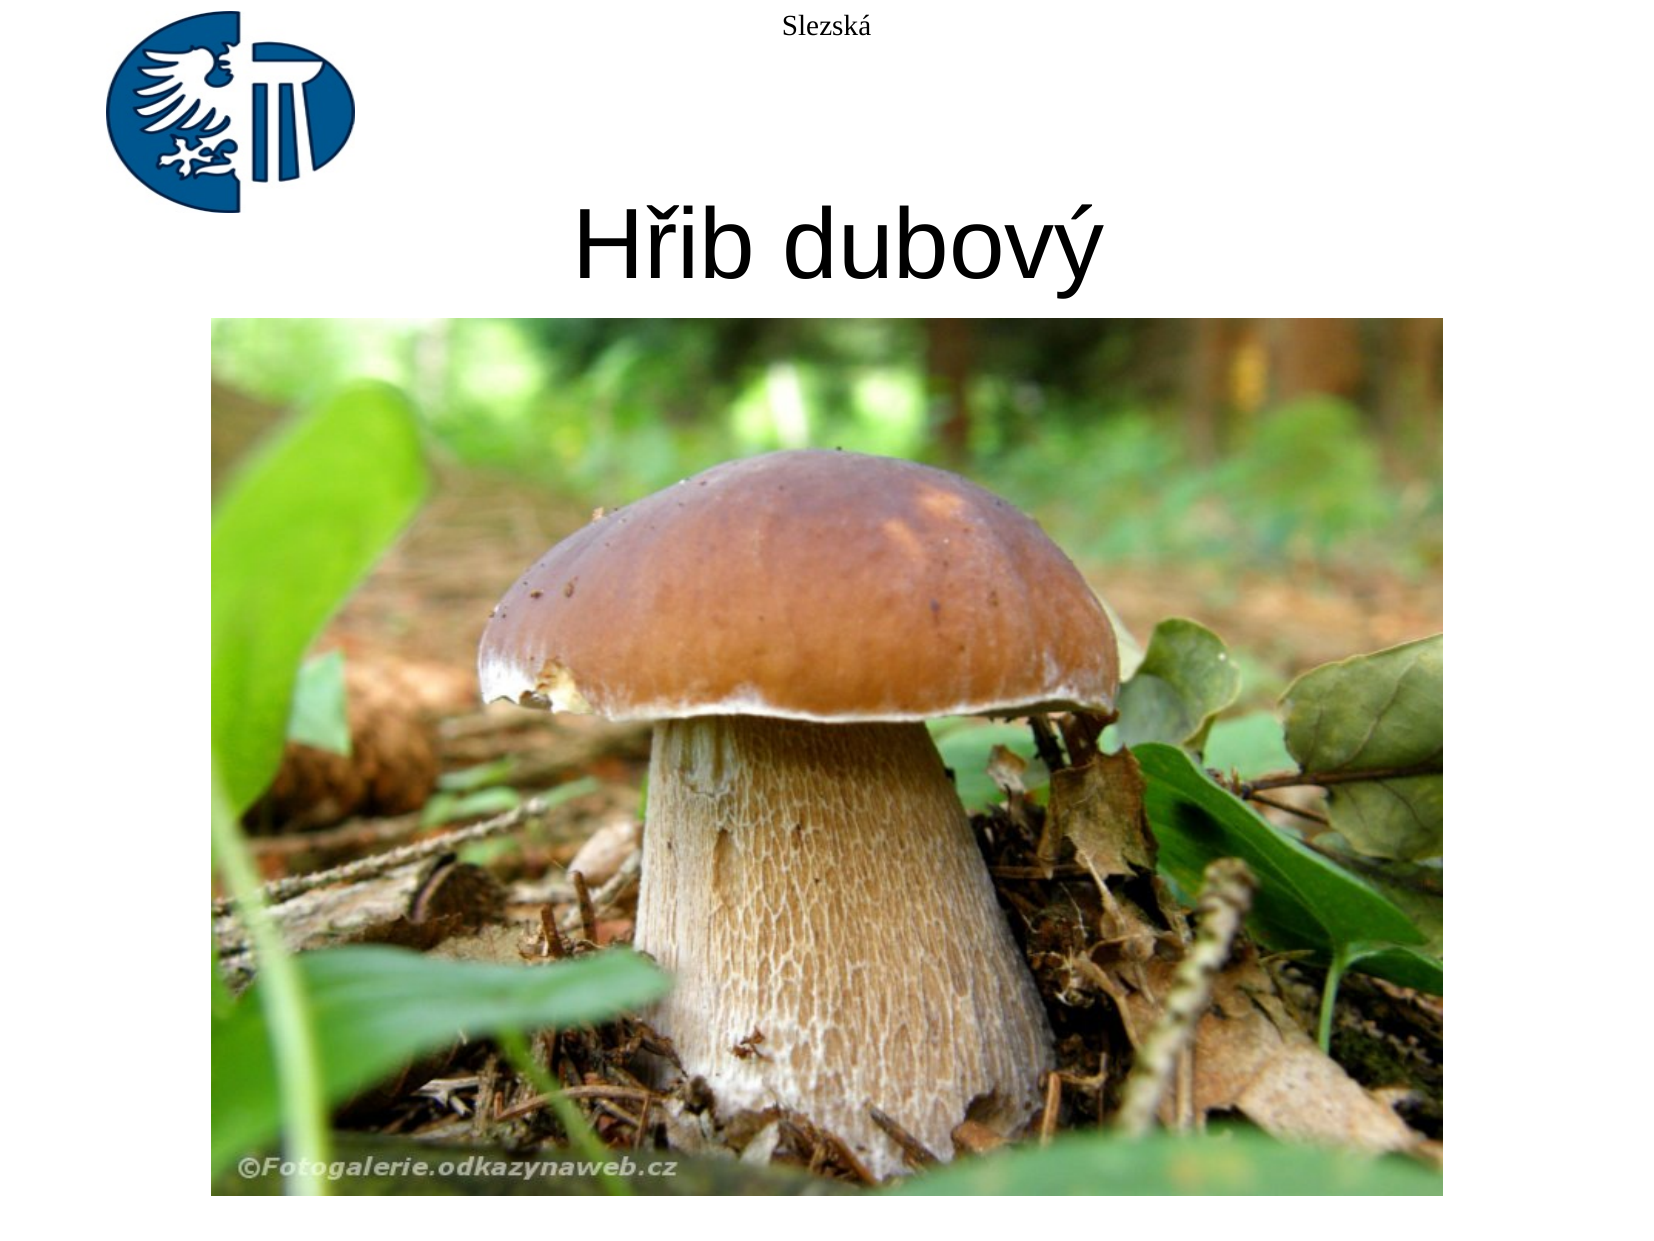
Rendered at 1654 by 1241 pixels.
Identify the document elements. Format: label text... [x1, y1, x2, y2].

picture [106, 11, 355, 141]
title Hřib dubový [94, 141, 1583, 458]
picture [211, 318, 1443, 1196]
